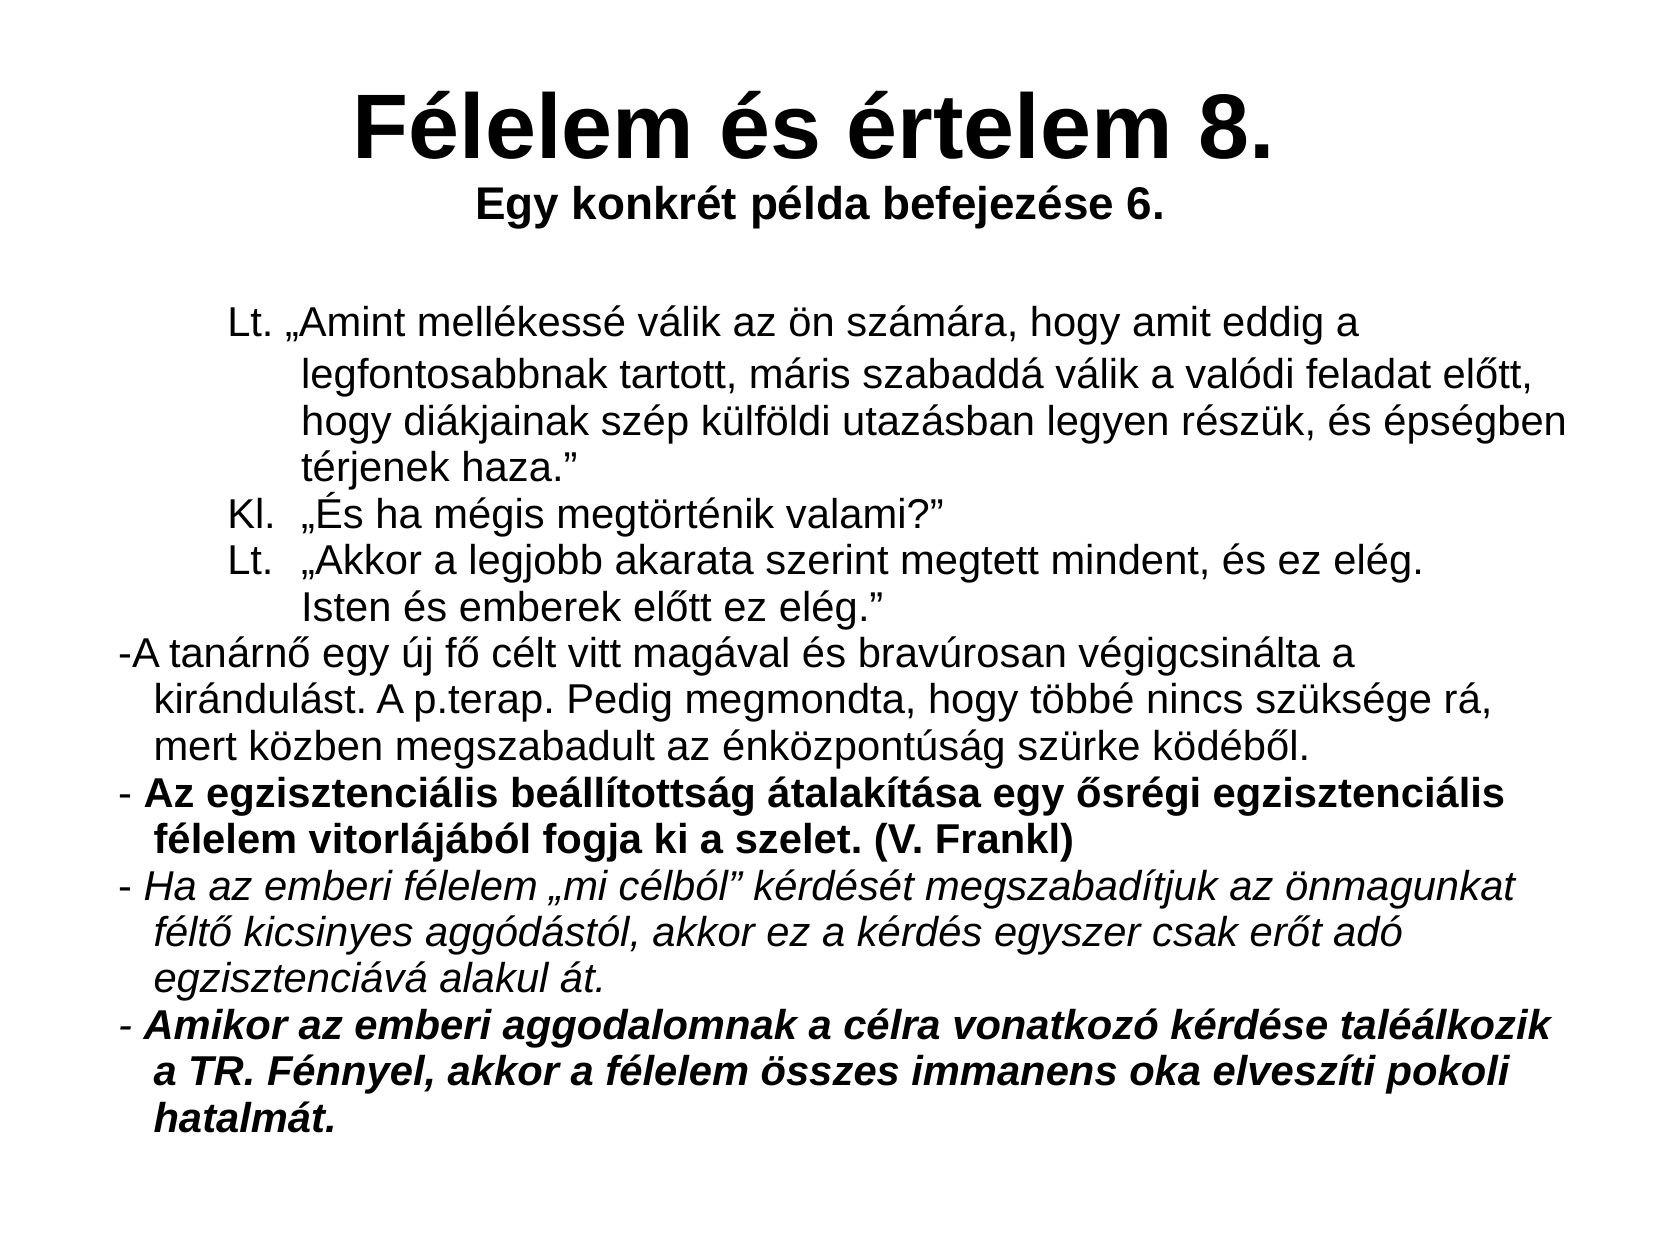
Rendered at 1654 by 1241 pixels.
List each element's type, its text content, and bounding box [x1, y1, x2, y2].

title Félelem és értelem 8. Egy konkrét példa befejezése 6. [82, 56, 1571, 177]
subtitle Lt. „Amint mellékessé válik az ön számára, hogy amit eddig a legfontosabbnak tartott, máris szabaddá válik a valódi feladat előtt, hogy diákjainak szép külföldi utazásban legyen részük, és épségben térjenek haza.” Kl. „És ha mégis megtörténik valami?” Lt. „Akkor a legjobb akarata szerint megtett mindent, és ez elég. Isten és emberek előtt ez elég.” -A tanárnő egy új fő célt vitt magával és bravúrosan végigcsinálta a kirándulást. A p.terap. Pedig megmondta, hogy többé nincs szüksége rá, mert közben megszabadult az énközpontúság szürke ködéből. - Az egzisztenciális beállítottság átalakítása egy ősrégi egzisztenciális félelem vitorlájából fogja ki a szelet. (V. Frankl) - Ha az emberi félelem „mi célból” kérdését megszabadítjuk az önmagunkat féltő kicsinyes aggódástól, akkor ez a kérdés egyszer csak erőt adó egzisztenciává alakul át. - Amikor az emberi aggodalomnak a célra vonatkozó kérdése taléálkozik a TR. Fénnyel, akkor a félelem összes immanens oka elveszíti pokoli hatalmát. [82, 177, 1571, 1241]
